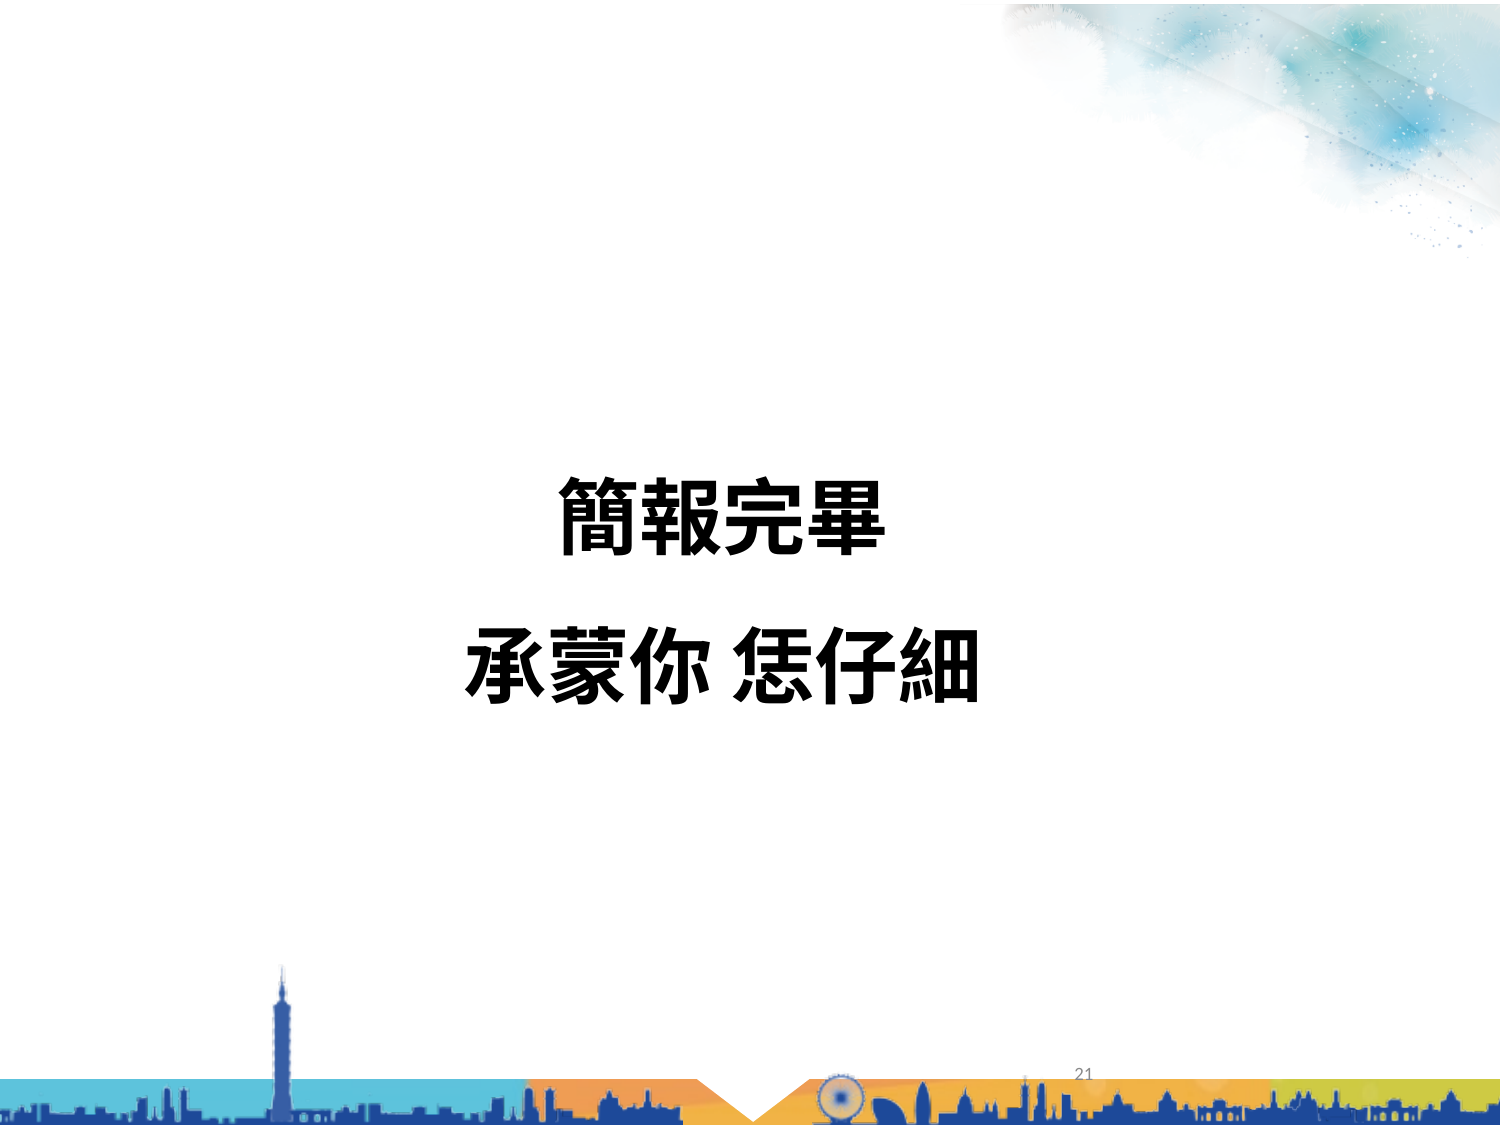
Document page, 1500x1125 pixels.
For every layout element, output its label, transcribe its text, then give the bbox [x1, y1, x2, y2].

text_box [1059, 1042, 1397, 1103]
text_box 簡報完畢 承蒙你 恁仔細 [439, 407, 1006, 722]
